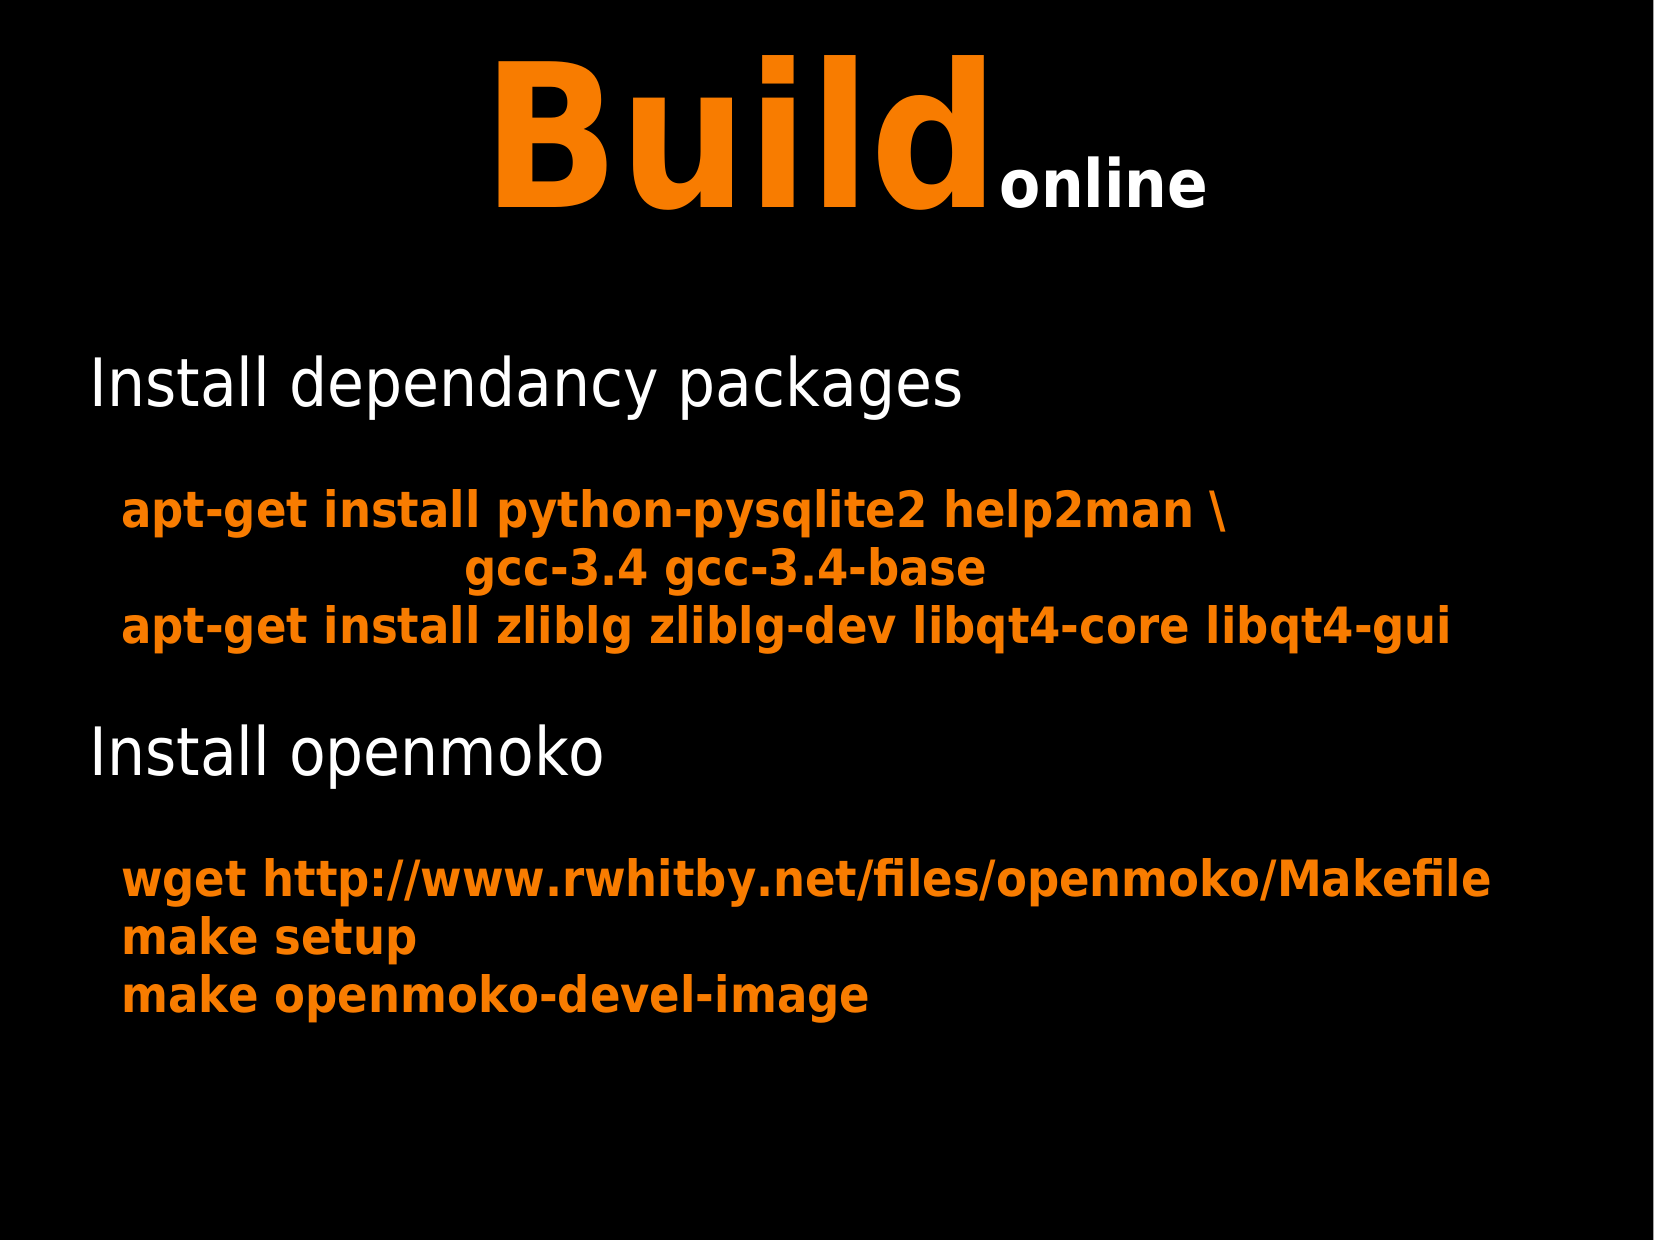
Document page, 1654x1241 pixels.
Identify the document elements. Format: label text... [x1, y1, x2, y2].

text_box Install dependancy packages apt-get install python-pysqlite2 help2man \ gcc-3.4 gcc-3.4-base apt-get install zliblg zliblg-dev libqt4-core libqt4-gui Install openmoko wget http://www.rwhitby.net/files/openmoko/Makefile make setup make openmoko-devel-image [75, 337, 1609, 1127]
text_box Buildonline [303, 14, 1388, 263]
